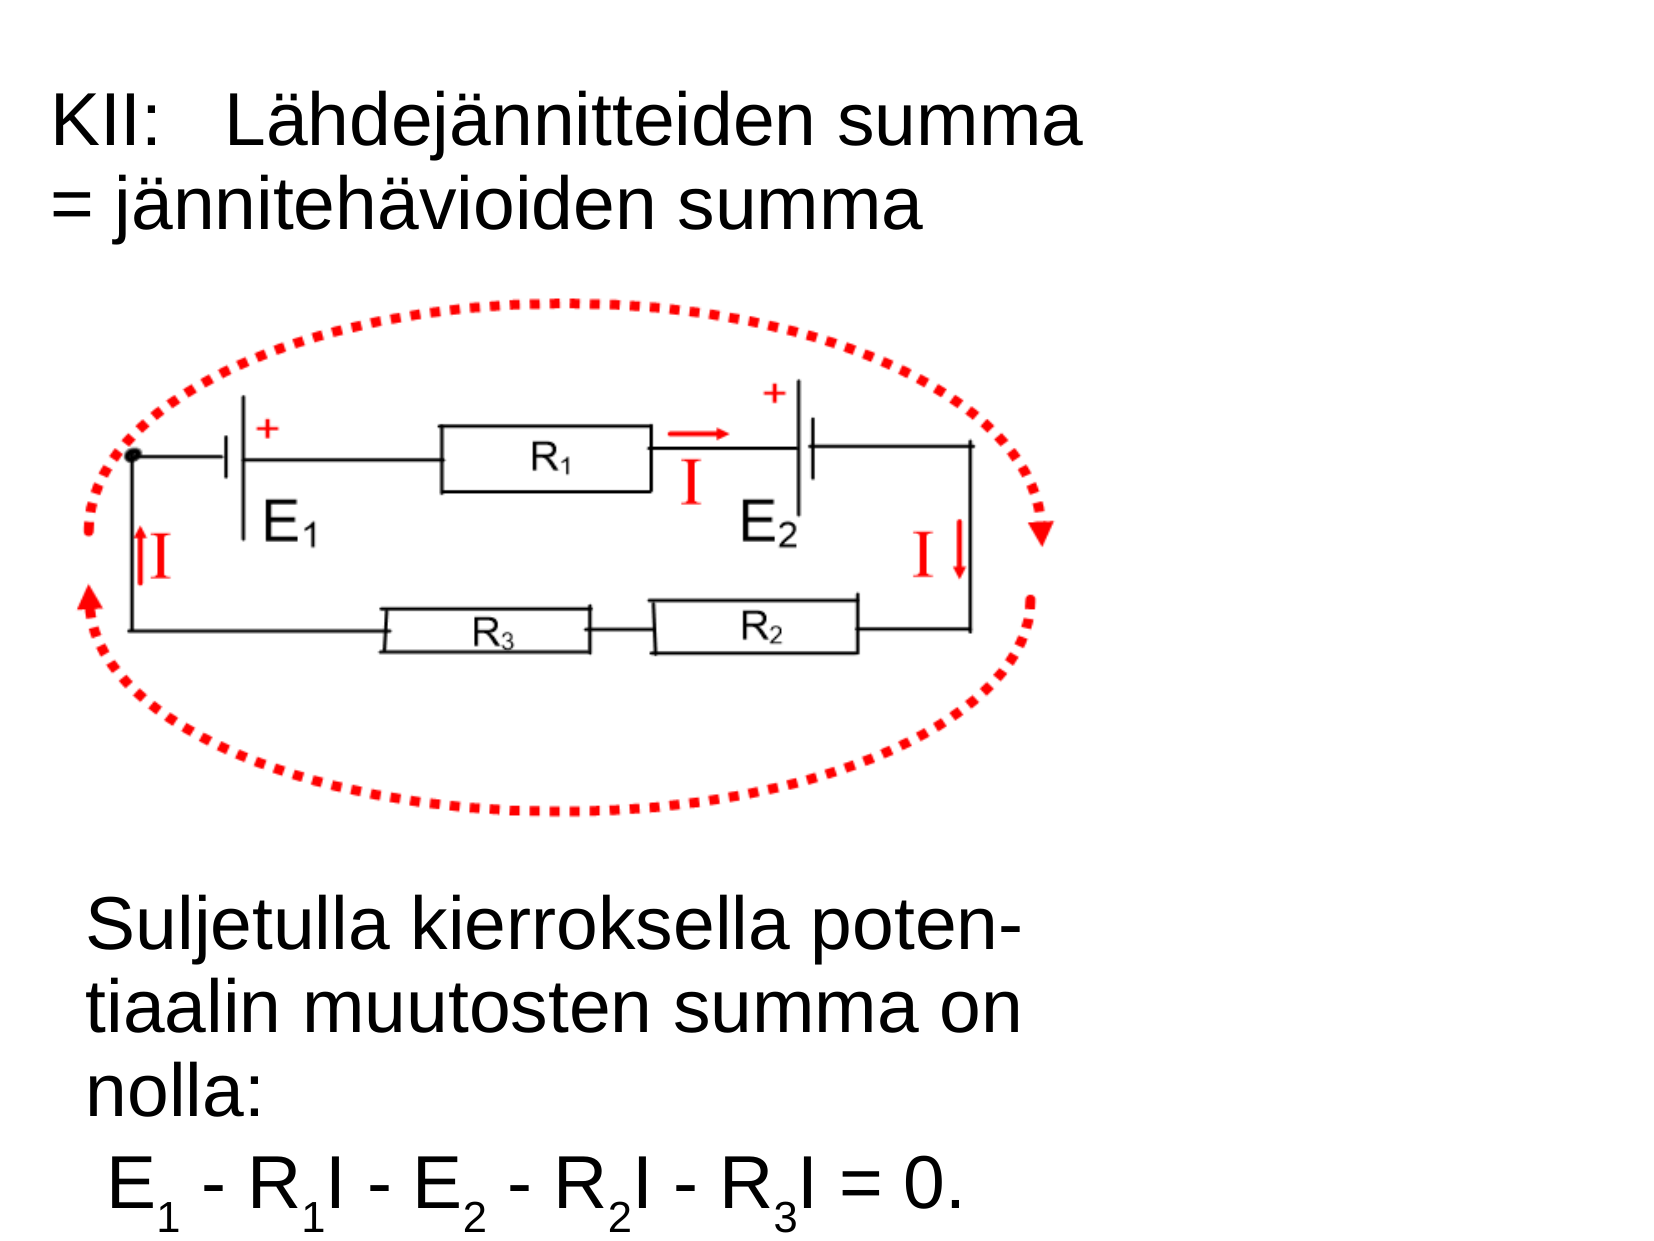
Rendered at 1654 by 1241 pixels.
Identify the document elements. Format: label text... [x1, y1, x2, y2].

text_box Suljetulla kierroksella poten-tiaalin muutosten summa on nolla: E1 - R1I - E2 - R2I - R3I = 0. [70, 869, 1124, 1239]
picture [41, 249, 1087, 835]
text_box KII: Lähdejännitteiden summa = jännitehävioiden summa [35, 66, 1146, 250]
